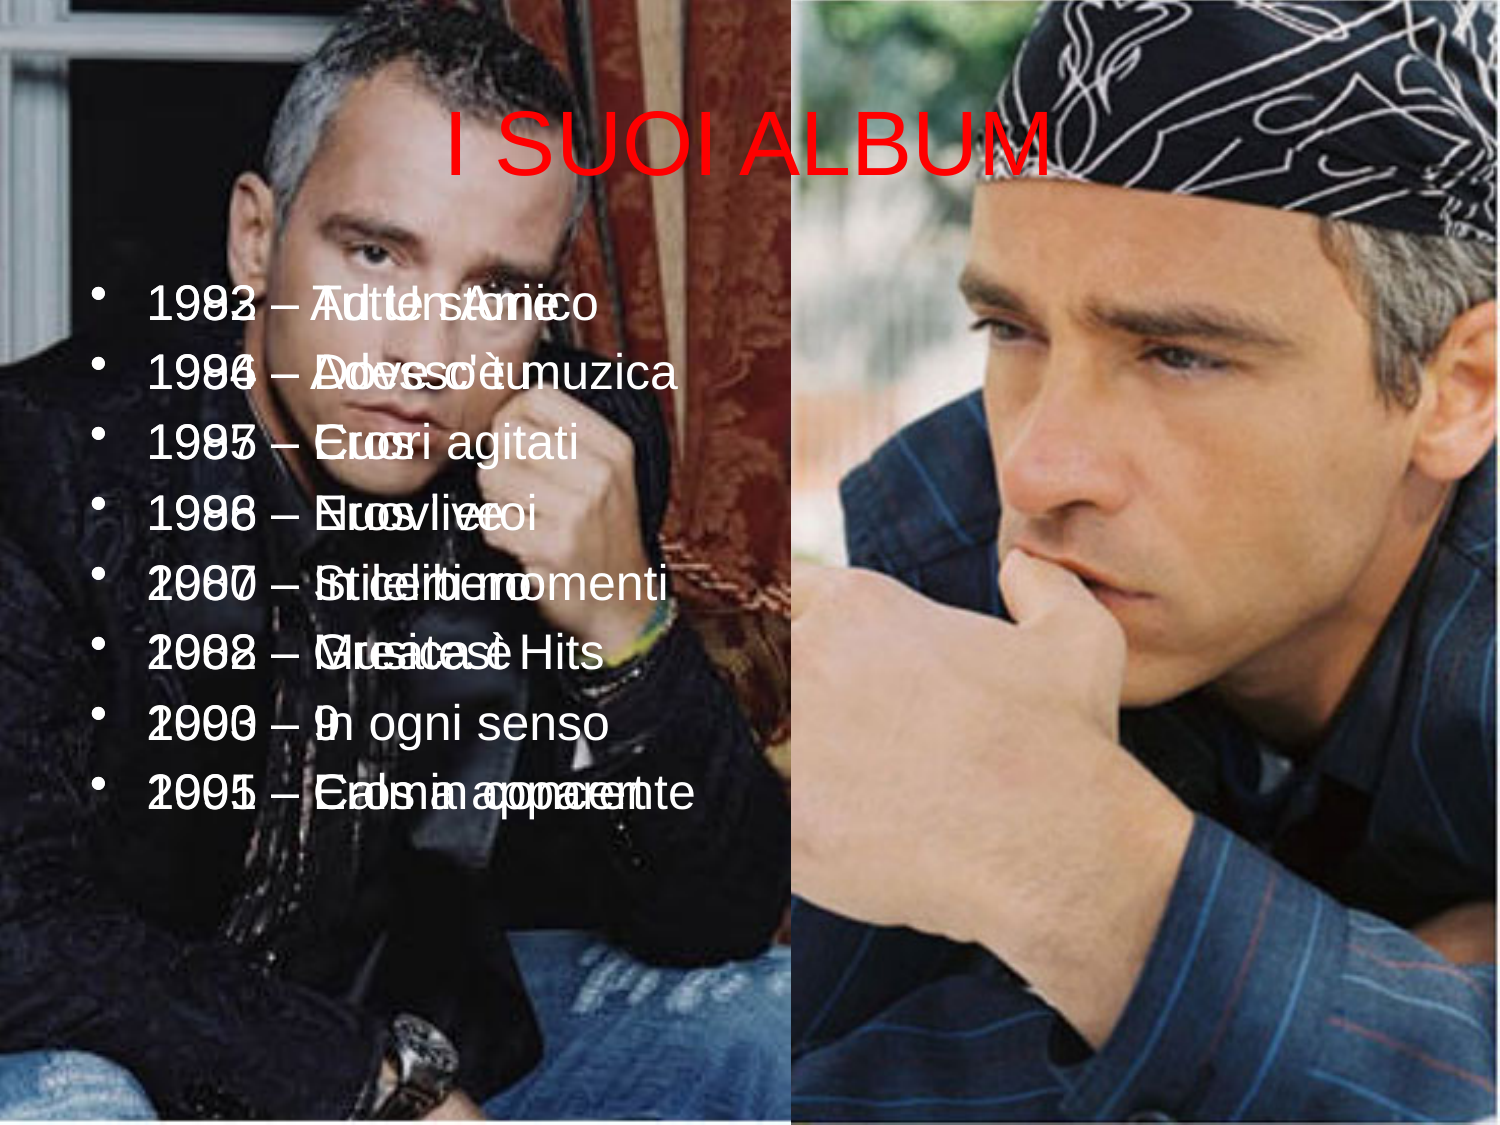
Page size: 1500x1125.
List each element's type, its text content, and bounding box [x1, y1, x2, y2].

list 1993 – Tutte storie 1996 – Dove c'è muzica 1997 – Eros 1998 – Eros live 2000 – Stilelibero 2002 – Greatest Hits 2003 – 9 2005 – Calma apparente [75, 262, 1425, 1005]
title I SUOI ALBUM [75, 45, 1425, 233]
picture [0, 0, 1500, 1125]
